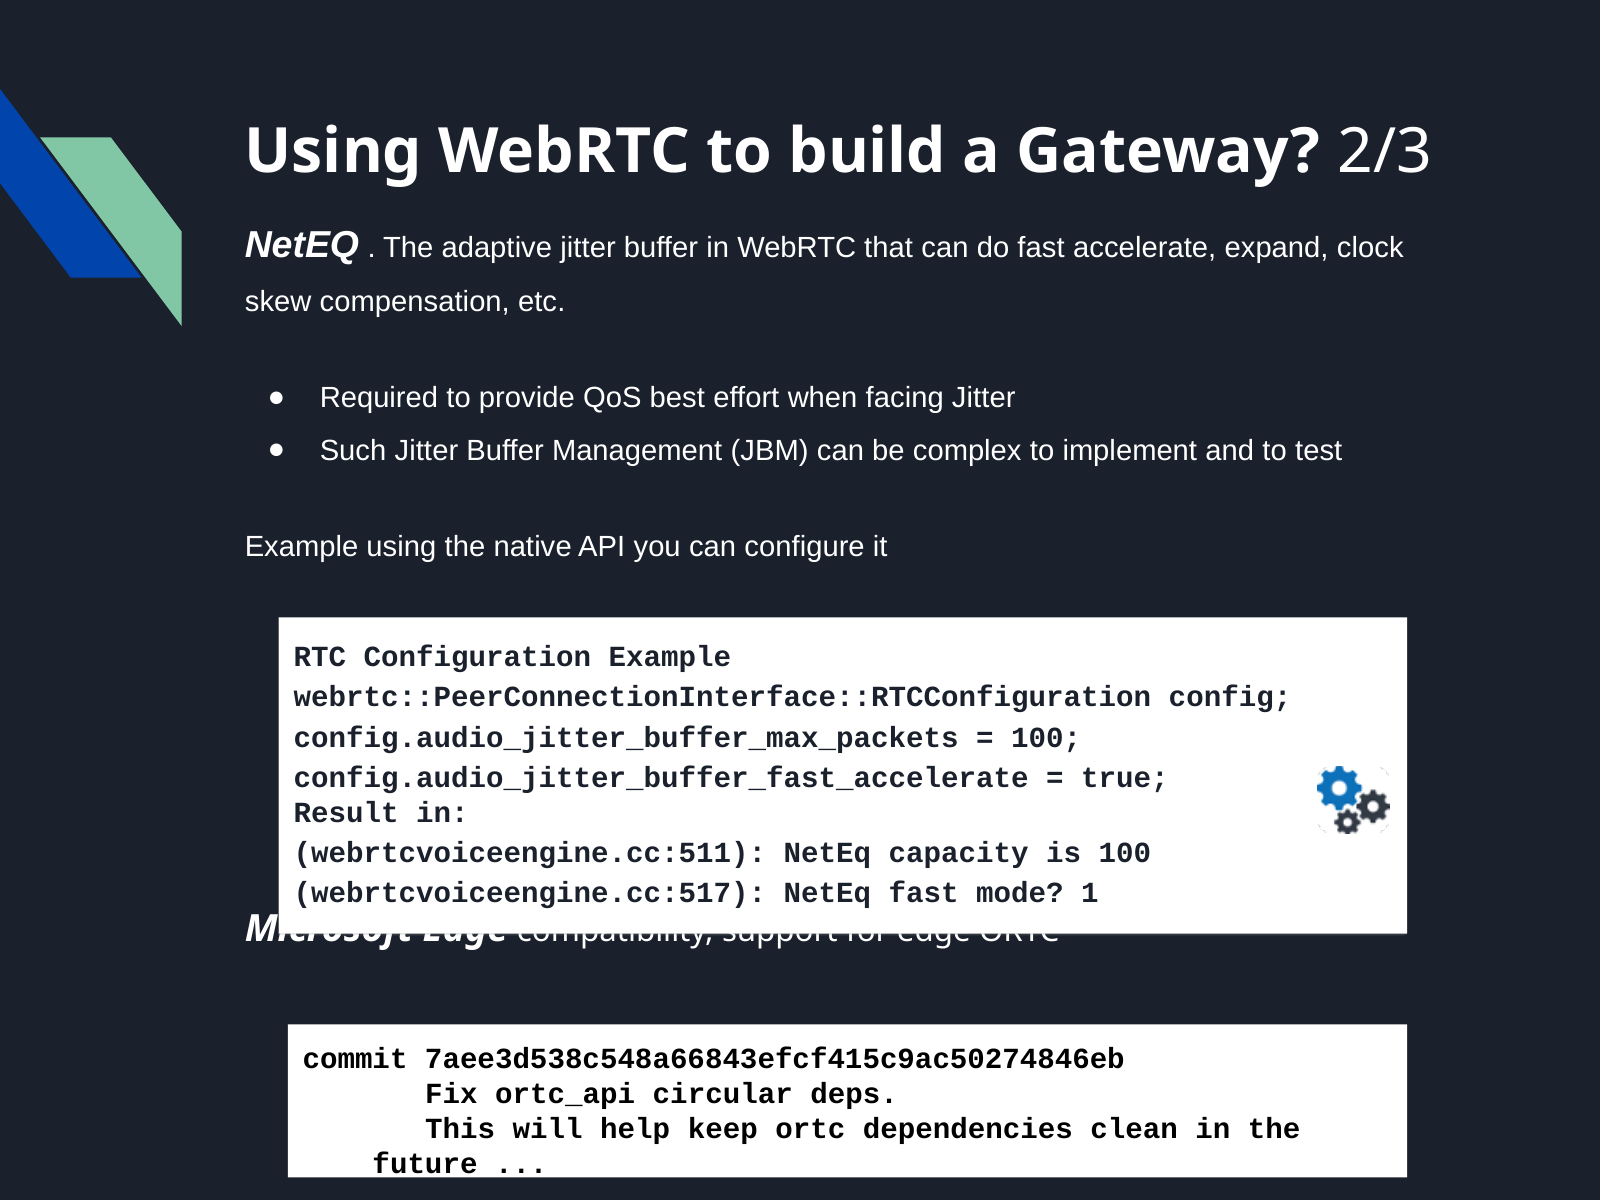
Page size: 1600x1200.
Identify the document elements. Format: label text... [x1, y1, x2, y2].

text_box RTC Configuration Example webrtc::PeerConnectionInterface::RTCConfiguration config; config.audio_jitter_buffer_max_packets = 100; config.audio_jitter_buffer_fast_accelerate = true; Result in: (webrtcvoiceengine.cc:511): NetEq capacity is 100 (webrtcvoiceengine.cc:517): NetEq fast mode? 1 [278, 617, 1408, 934]
title Using WebRTC to build a Gateway? 2/3 [227, 91, 1572, 306]
picture [1317, 766, 1390, 834]
list NetEQ . The adaptive jitter buffer in WebRTC that can do fast accelerate, expand, clock skew compensation, etc. Required to provide QoS best effort when facing Jitter Such Jitter Buffer Management (JBM) can be complex to implement and to test Example using the native API you can configure it Microsoft Edge compatibility, support for edge ORTC [227, 179, 1459, 1035]
text_box commit 7aee3d538c548a66843efcf415c9ac50274846eb Fix ortc_api circular deps. This will help keep ortc dependencies clean in the future ... [287, 1024, 1408, 1178]
